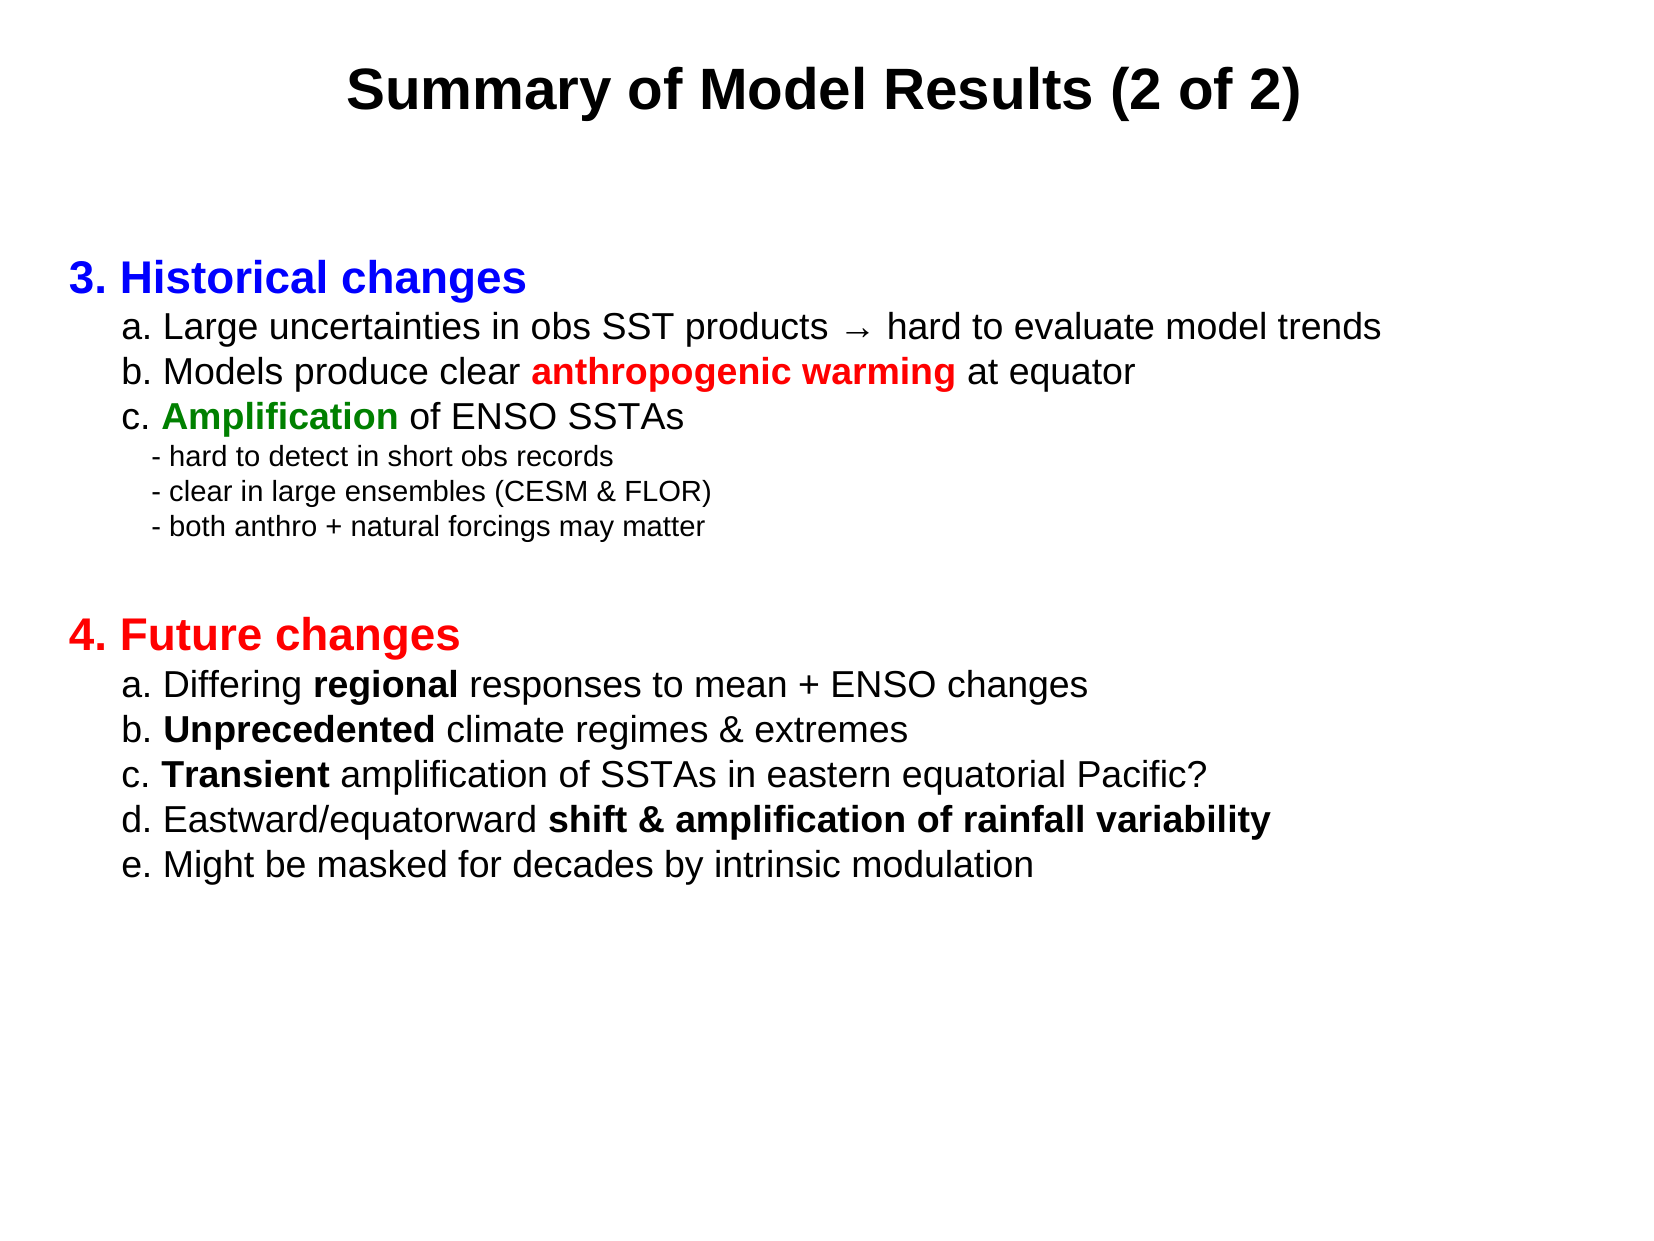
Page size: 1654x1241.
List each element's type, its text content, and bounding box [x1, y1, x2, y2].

text_box 4. Future changes a. Differing regional responses to mean + ENSO changes b. Unprecedented climate regimes & extremes c. Transient amplification of SSTAs in eastern equatorial Pacific? d. Eastward/equatorward shift & amplification of rainfall variability e. Might be masked for decades by intrinsic modulation [69, 601, 1597, 886]
text_box 3. Historical changes a. Large uncertainties in obs SST products → hard to evaluate model trends b. Models produce clear anthropogenic warming at equator c. Amplification of ENSO SSTAs - hard to detect in short obs records - clear in large ensembles (CESM & FLOR) - both anthro + natural forcings may matter [69, 243, 1597, 543]
text_box Summary of Model Results (2 of 2) [36, 57, 1612, 123]
